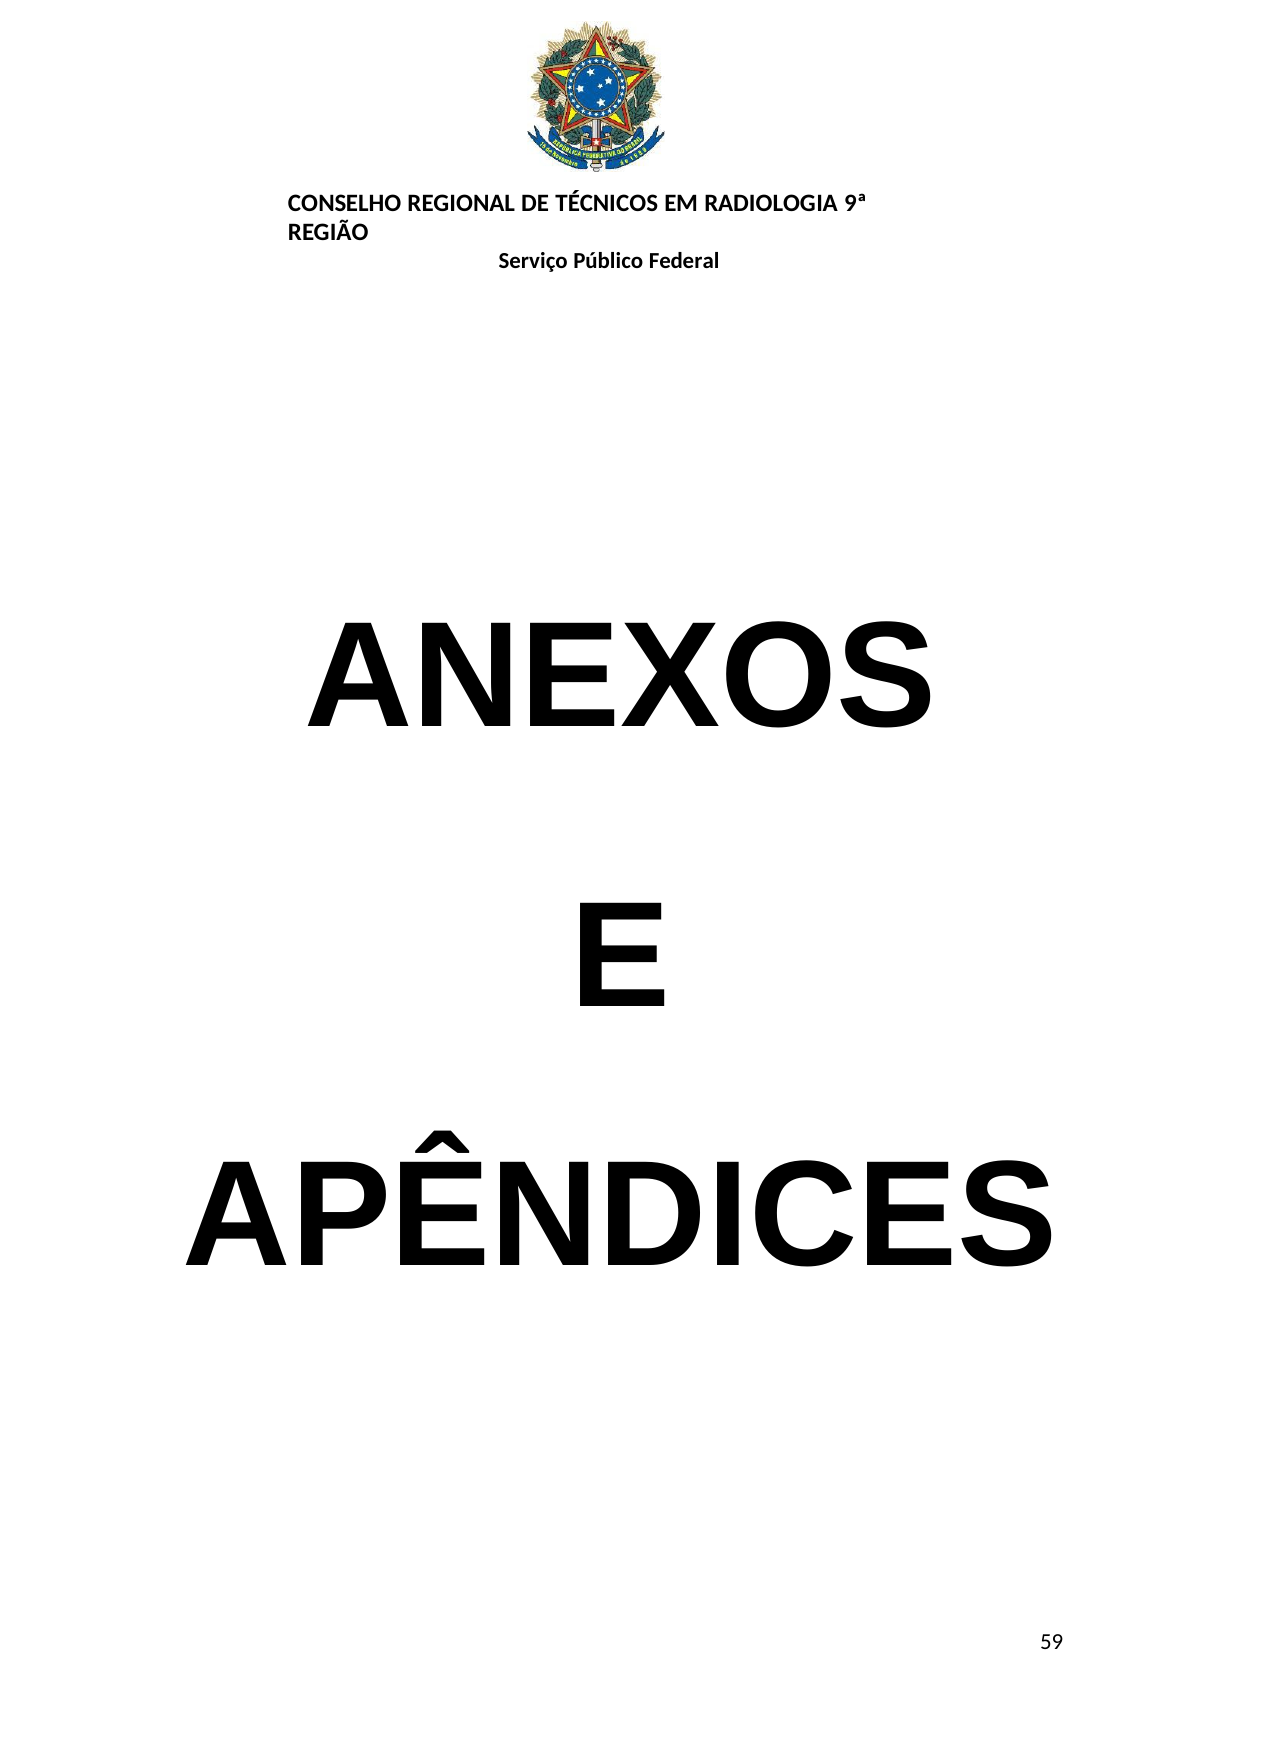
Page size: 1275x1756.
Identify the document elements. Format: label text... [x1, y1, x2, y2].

text_box CONSELHO REGIONAL DE TÉCNICOS EM RADIOLOGIA 9ª REGIÃO Serviço Público Federal [285, 185, 955, 243]
text_box [527, 21, 665, 172]
text_box 58 [1035, 1626, 1068, 1654]
text_box ANEXOS E APÊNDICES [180, 477, 1060, 1171]
